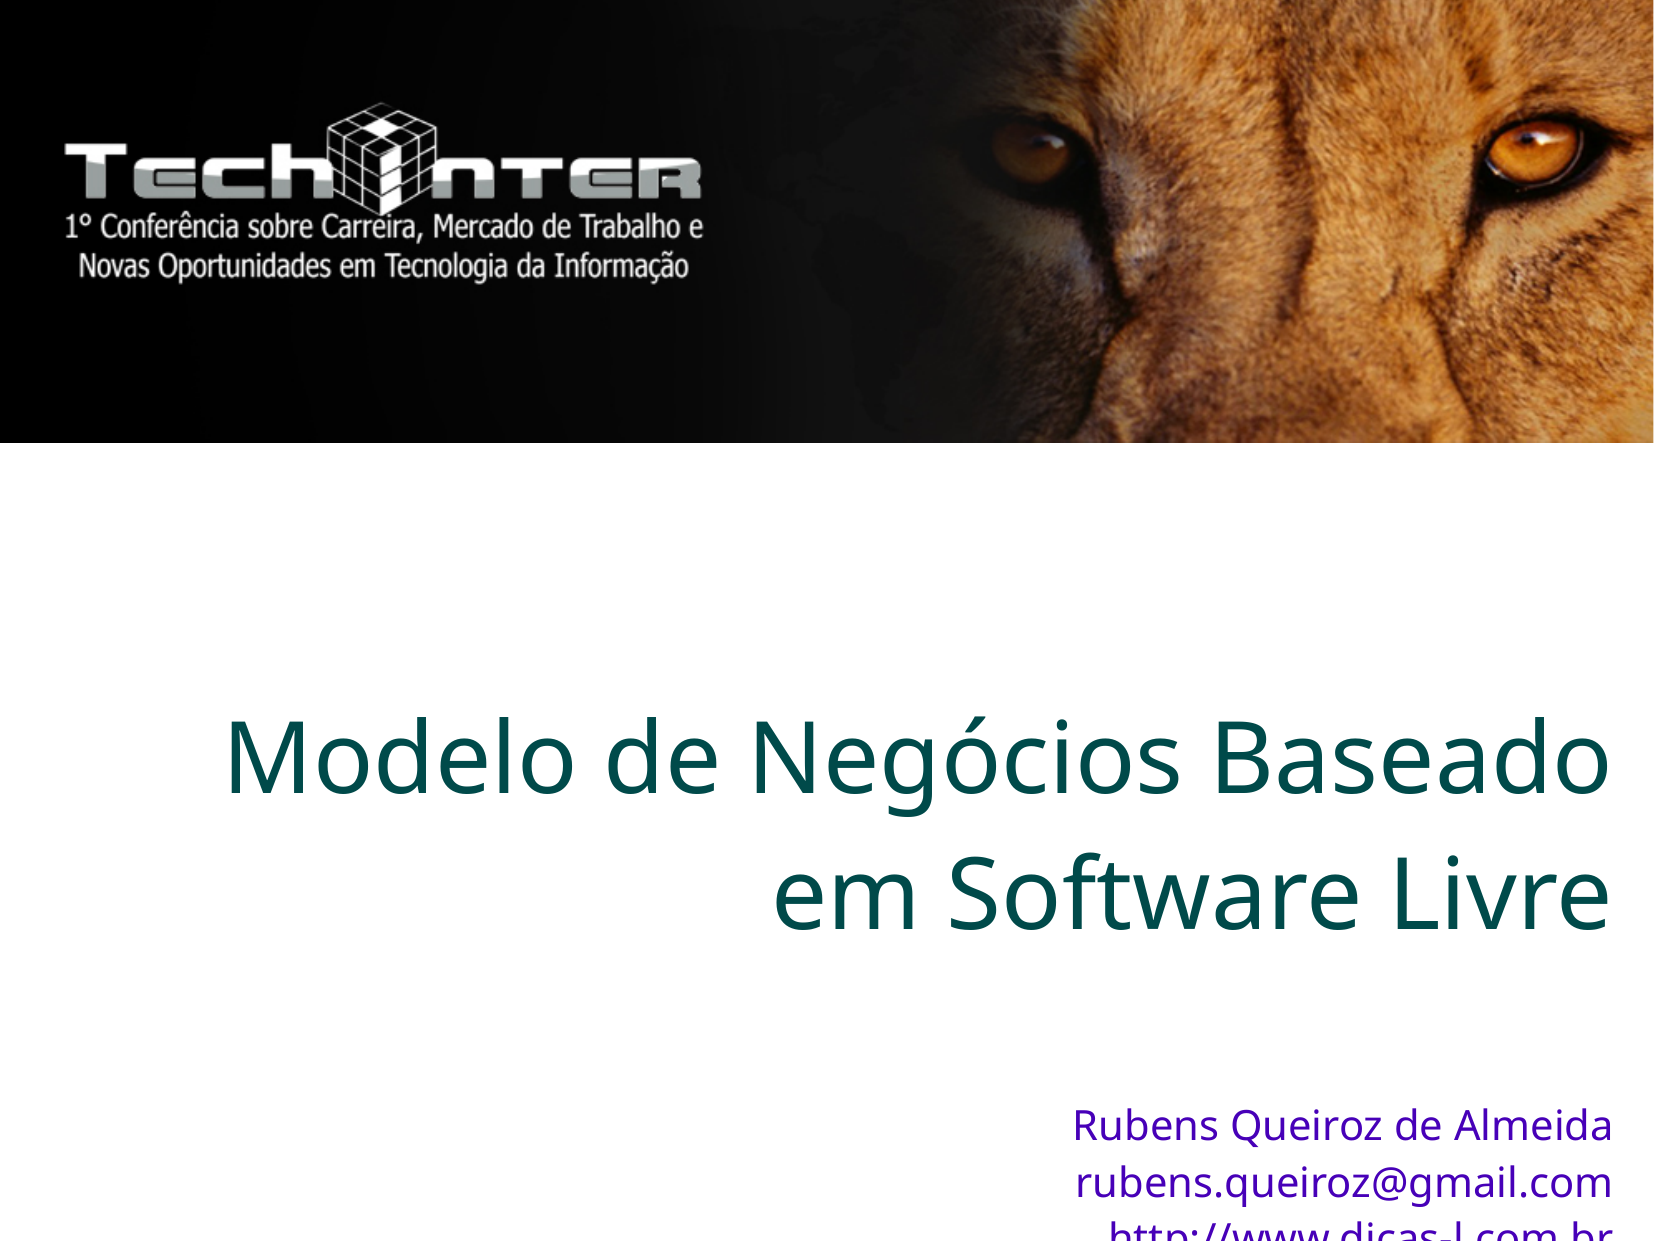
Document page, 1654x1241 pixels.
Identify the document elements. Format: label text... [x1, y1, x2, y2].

text_box Modelo de Negócios Baseado em Software Livre Rubens Queiroz de Almeida rubens.queiroz@gmail.com http://www.dicas-l.com.br [112, 679, 1629, 1189]
picture [0, 0, 1654, 443]
